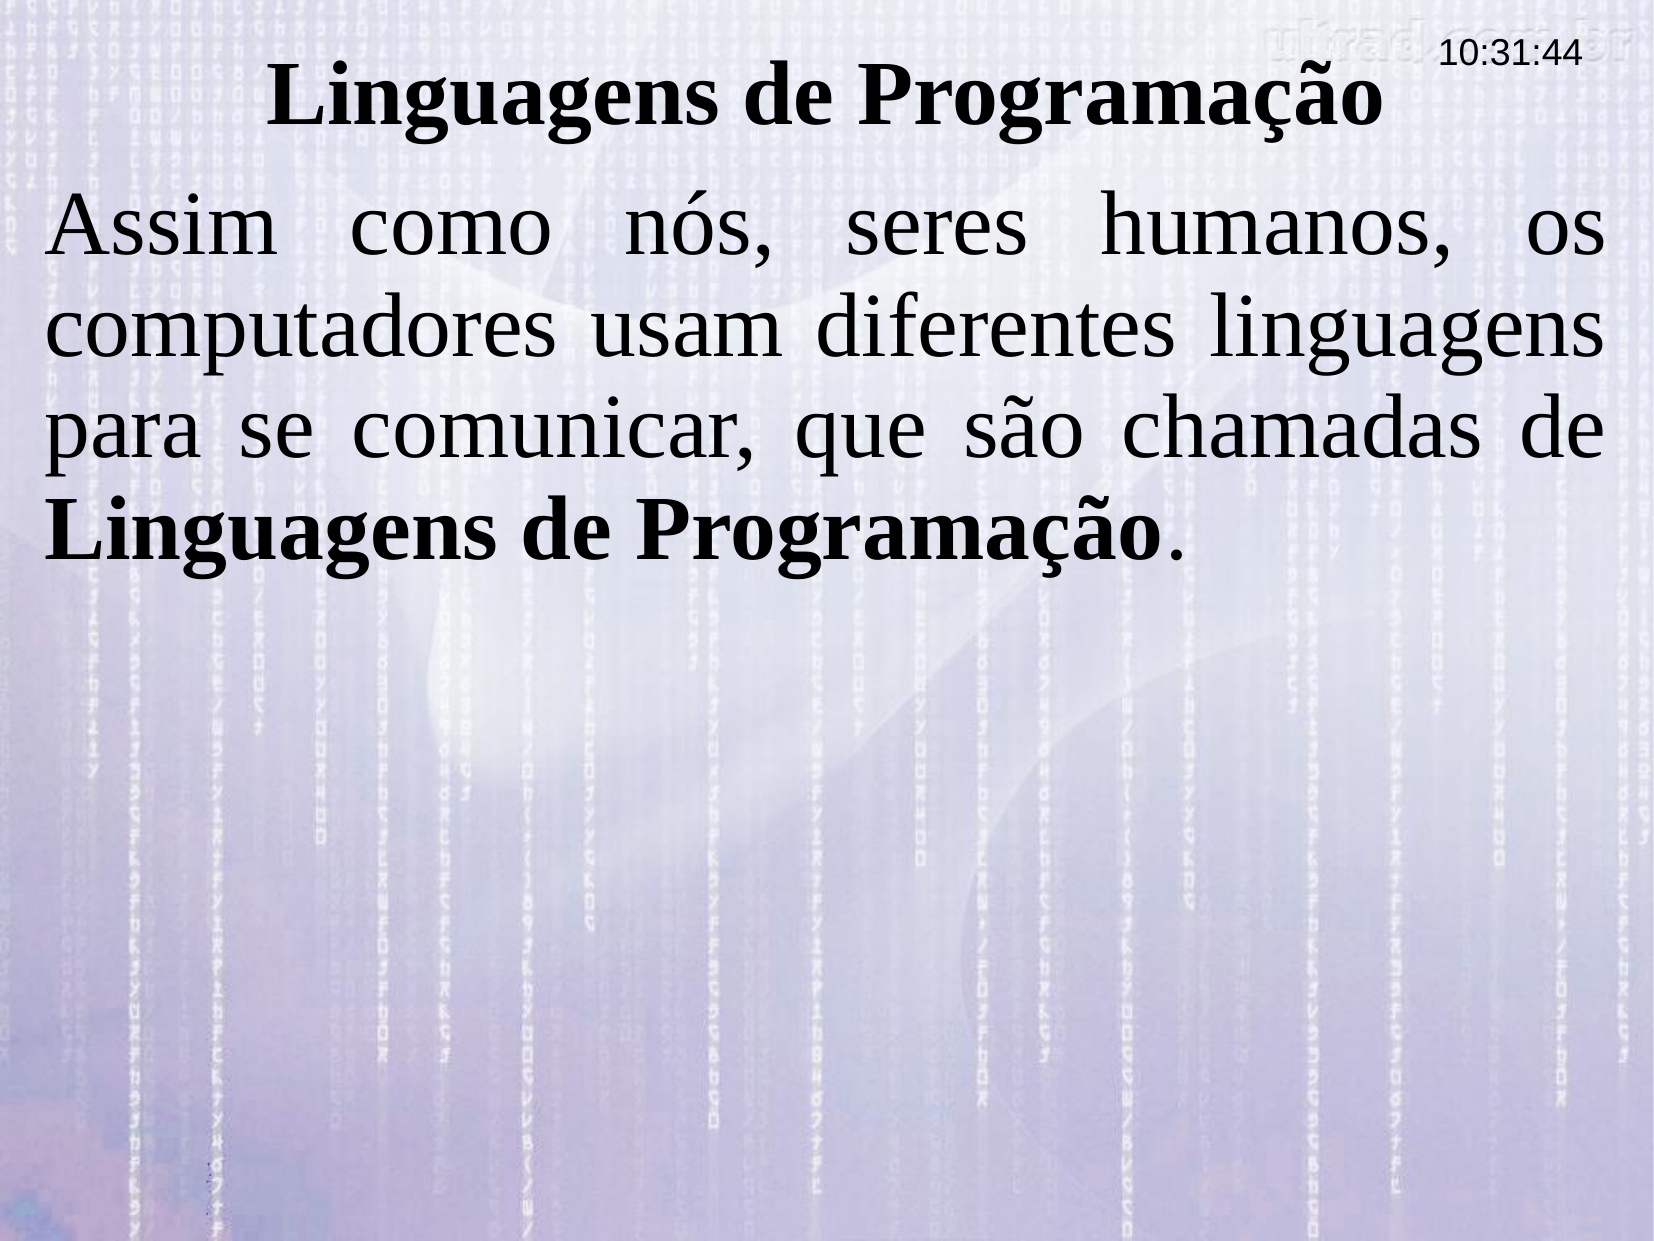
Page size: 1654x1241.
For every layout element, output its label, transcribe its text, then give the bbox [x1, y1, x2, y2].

text_box 11:21:03 [1423, 23, 1631, 94]
text_box Assim como nós, seres humanos, os computadores usam diferentes linguagens para se comunicar, que são chamadas de Linguagens de Programação. [29, 165, 1625, 634]
picture [0, 0, 1654, 1241]
text_box Linguagens de Programação [29, 35, 1625, 165]
